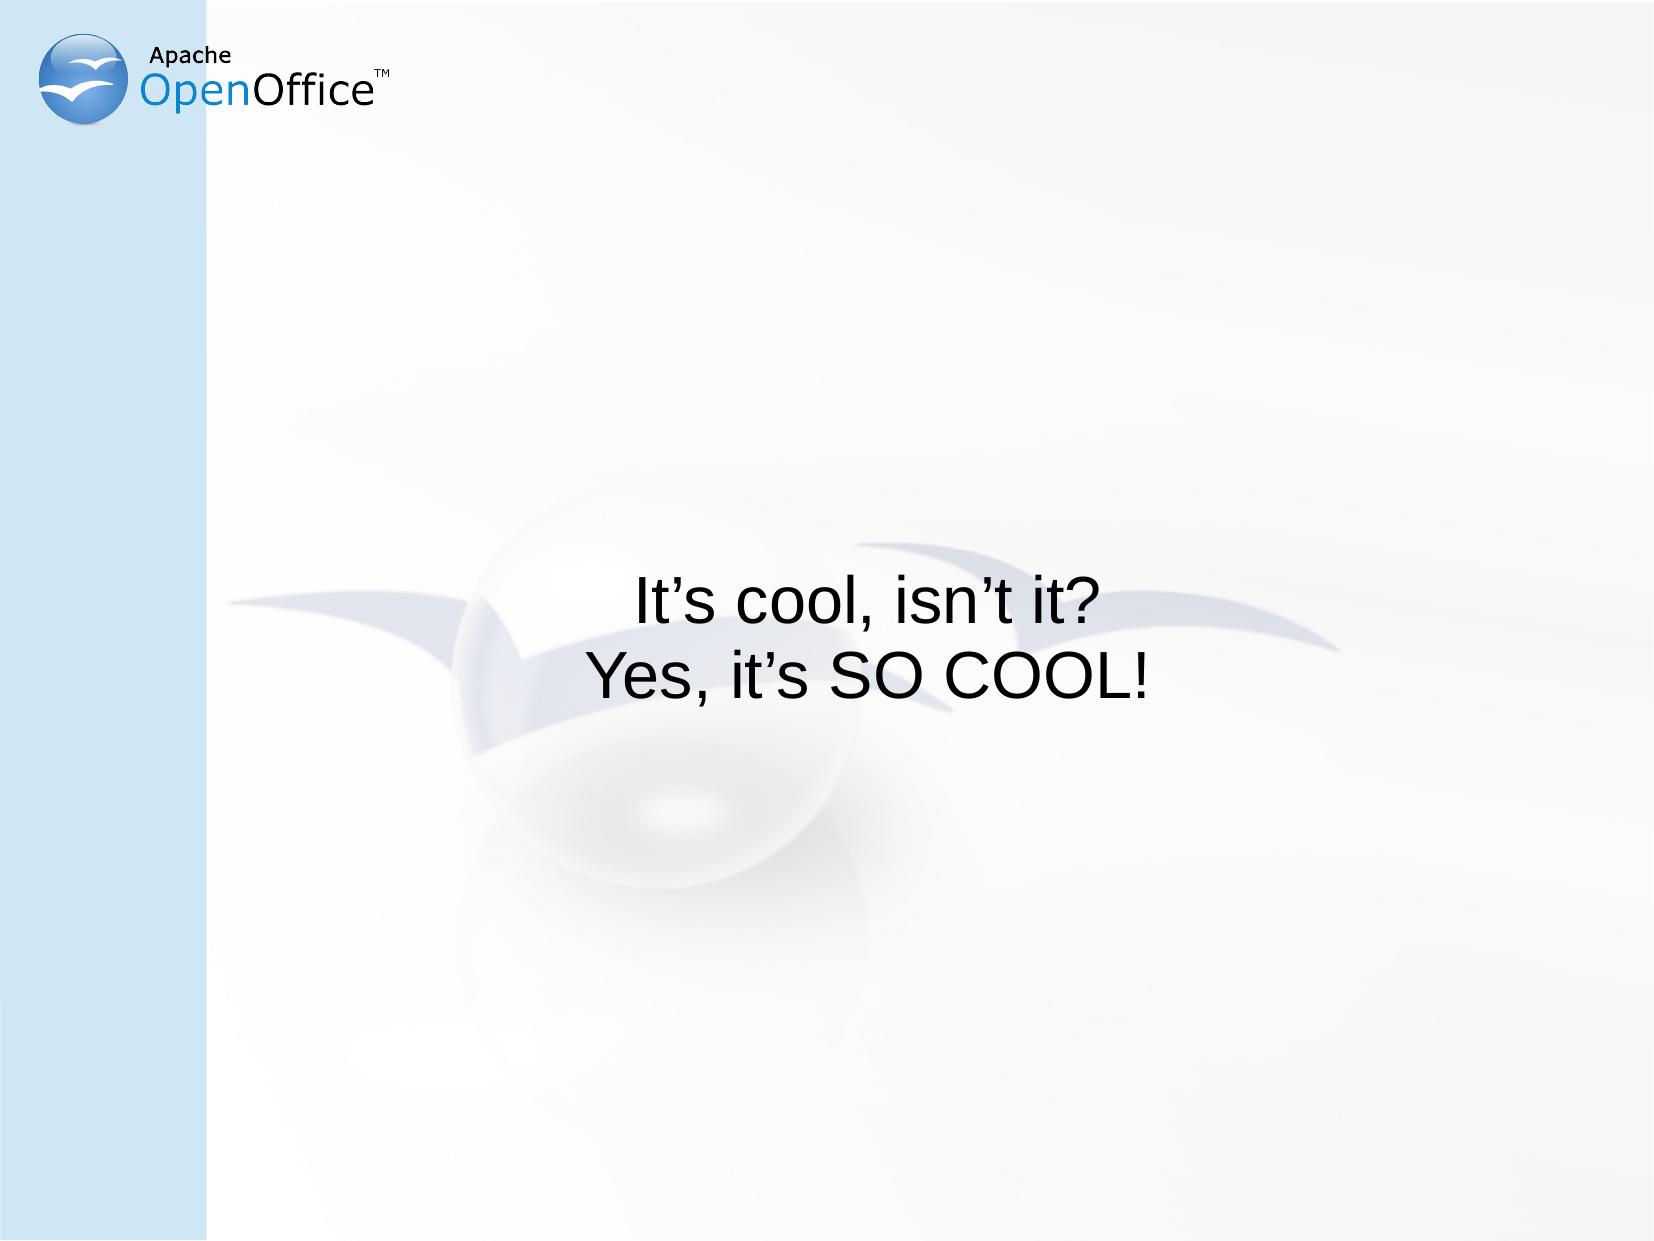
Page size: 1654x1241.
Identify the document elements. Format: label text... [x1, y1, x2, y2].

picture [35, 2, 1654, 1241]
subtitle It’s cool, isn’t it? Yes, it’s SO COOL! [165, 108, 1571, 1168]
